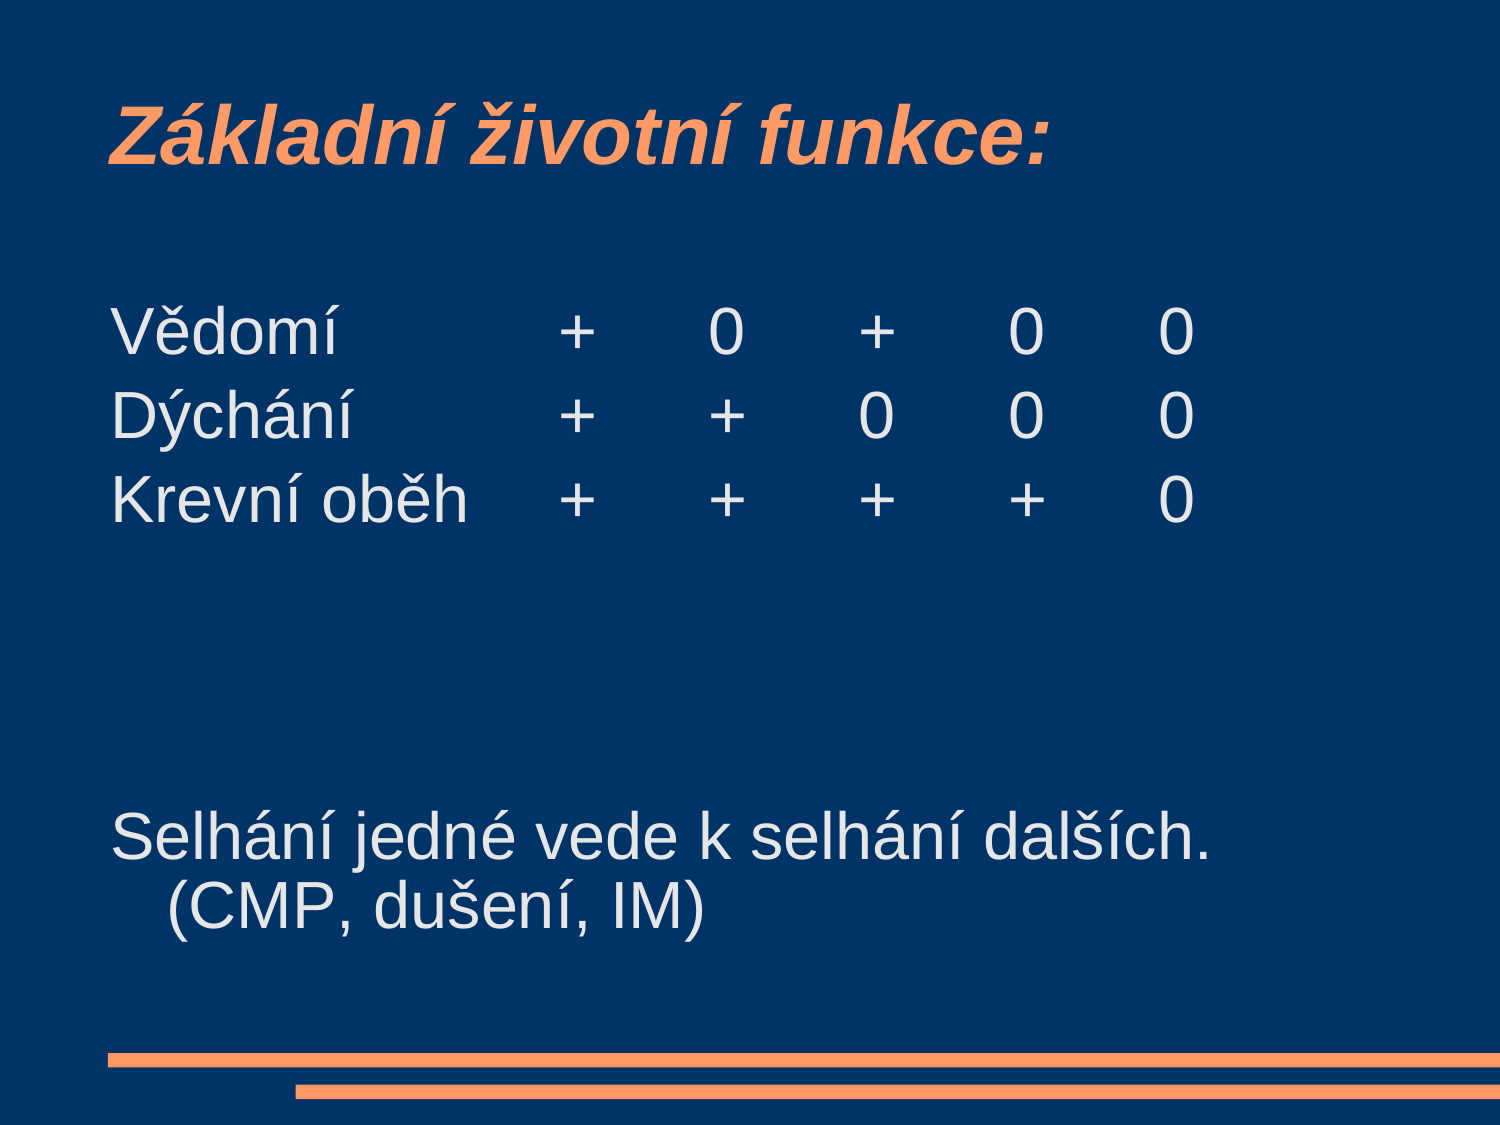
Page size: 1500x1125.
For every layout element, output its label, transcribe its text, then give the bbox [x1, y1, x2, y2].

title Základní životní funkce: [110, 39, 1392, 233]
list Vědomí + 0 + 0 0 Dýchání + + 0 0 0 Krevní oběh + + + + 0 Selhání jedné vede k selhání dalších. (CMP, dušení, IM) [110, 292, 1416, 1035]
